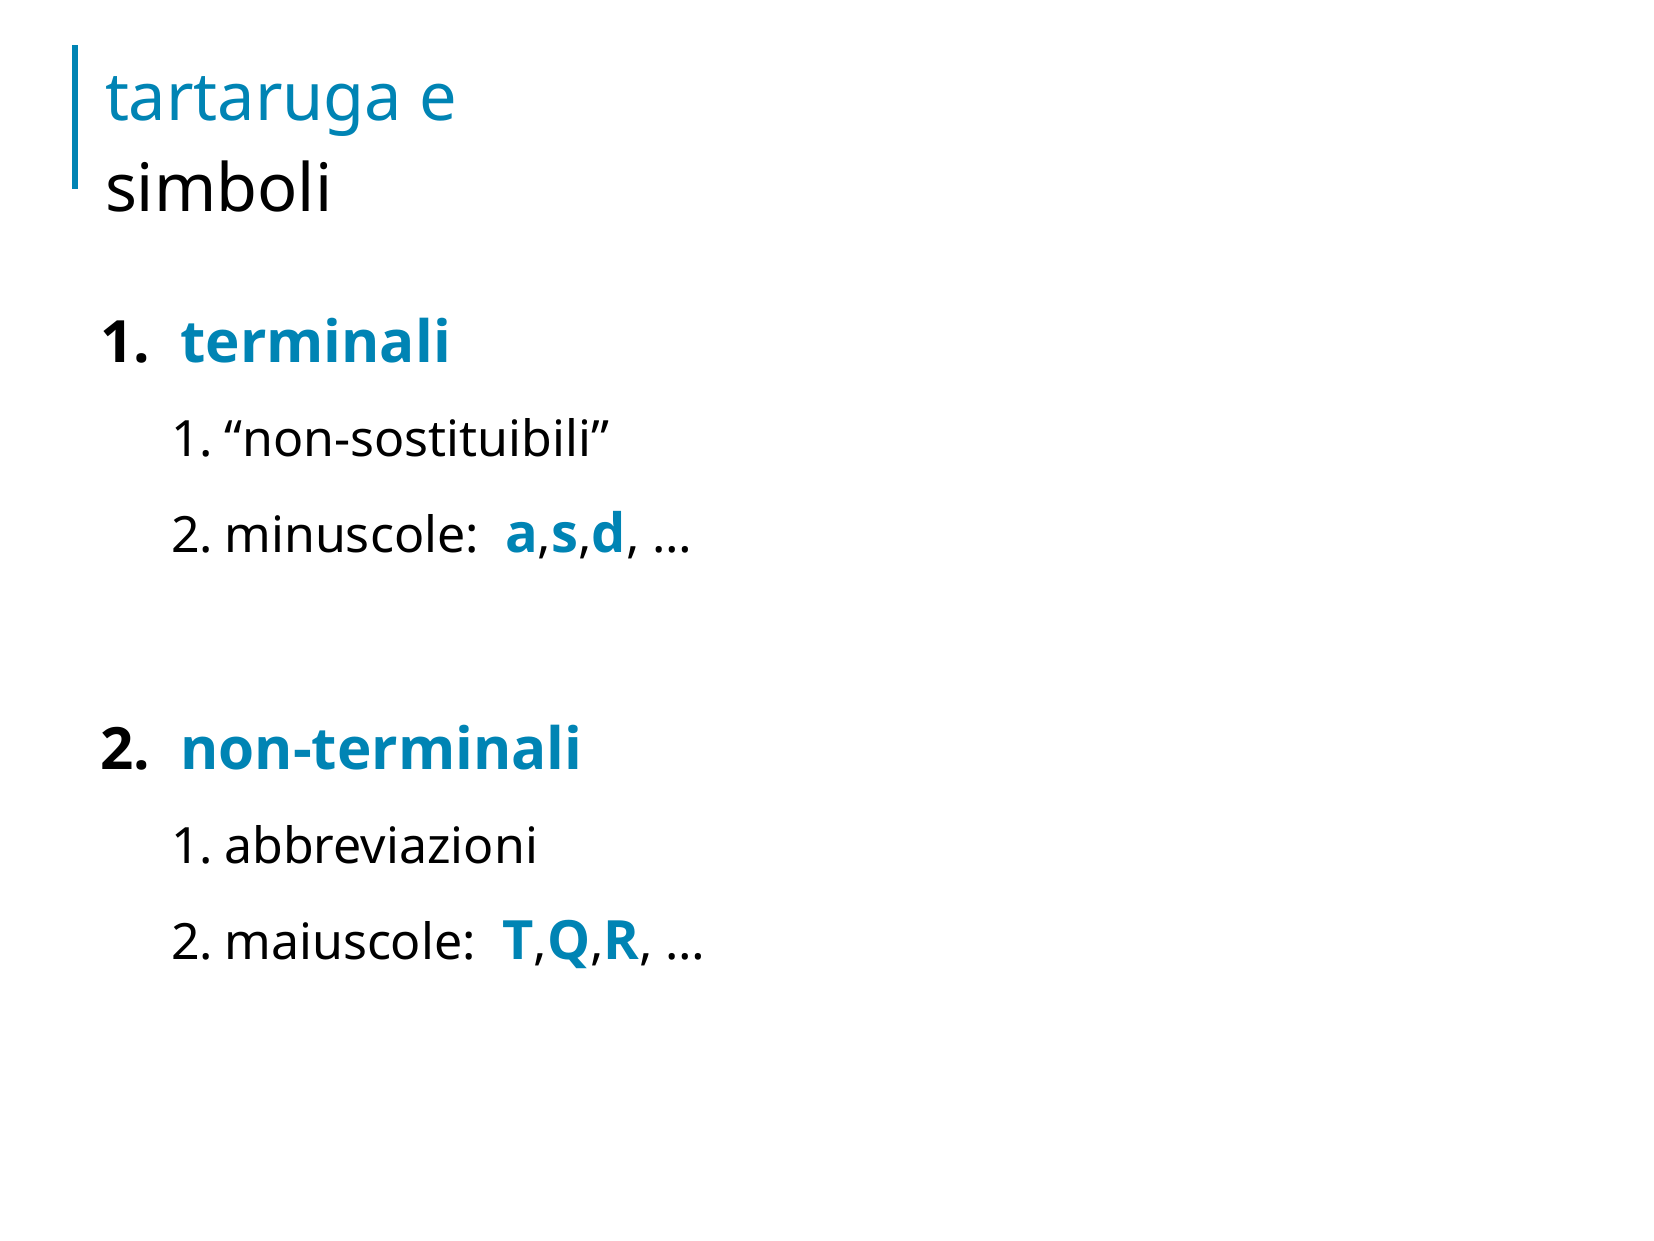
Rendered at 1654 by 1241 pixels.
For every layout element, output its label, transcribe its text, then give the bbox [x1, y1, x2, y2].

list terminali “non-sostituibili” minuscole: a,s,d, … non-terminali abbreviazioni maiuscole: T,Q,R, … [82, 300, 1571, 1126]
title tartaruga e simboli [105, 49, 1571, 200]
